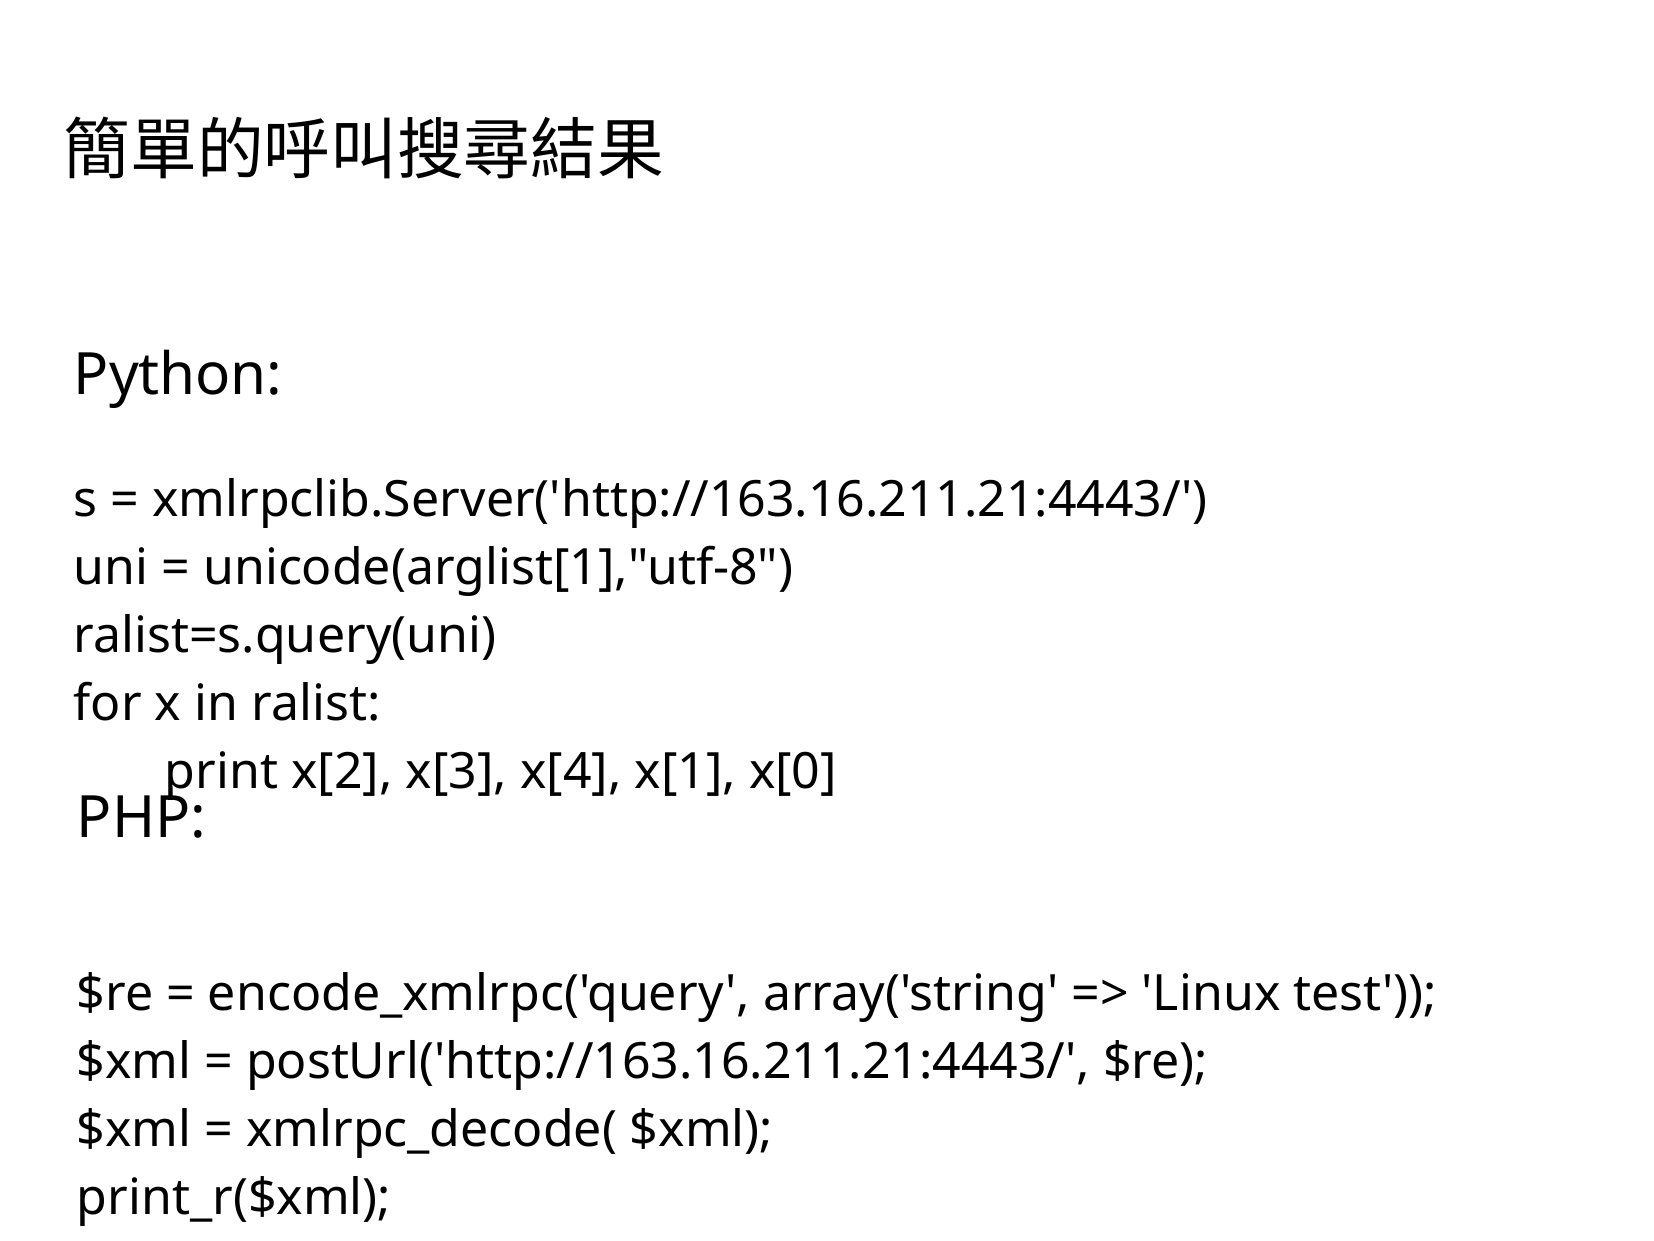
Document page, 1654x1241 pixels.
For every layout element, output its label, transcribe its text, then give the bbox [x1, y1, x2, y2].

text_box PHP: $re = encode_xmlrpc('query', array('string' => 'Linux test')); $xml = postUrl('http://163.16.211.21:4443/', $re); $xml = xmlrpc_decode( $xml); print_r($xml); [62, 767, 1488, 1216]
text_box 簡單的呼叫搜尋結果 [48, 88, 693, 182]
text_box Python: s = xmlrpclib.Server('http://163.16.211.21:4443/') uni = unicode(arglist[1],"utf-8") ralist=s.query(uni) for x in ralist: print x[2], x[3], x[4], x[1], x[0] [59, 324, 1430, 832]
